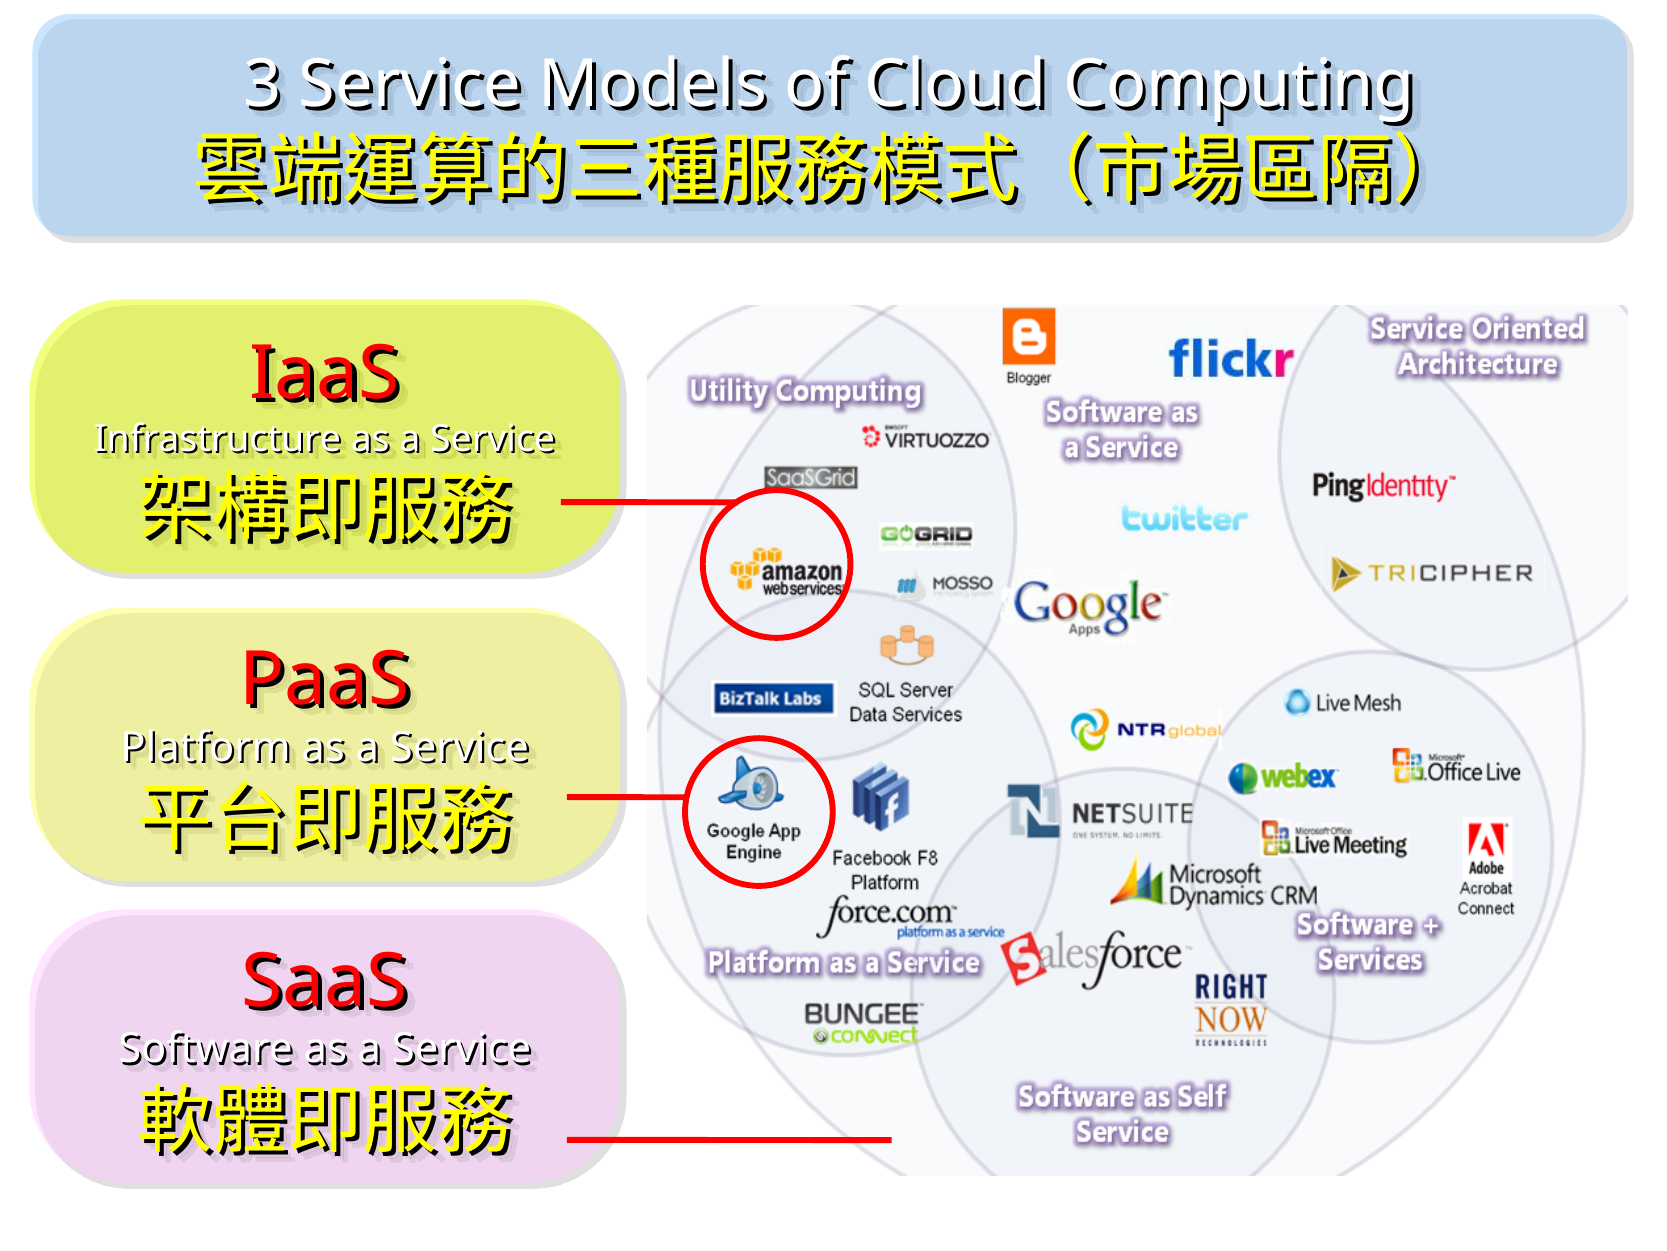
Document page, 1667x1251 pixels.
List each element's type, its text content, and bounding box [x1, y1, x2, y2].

picture [706, 494, 847, 634]
picture [647, 305, 1628, 1176]
text_box PaaS Platform as a Service 平台即服務 [29, 607, 621, 882]
picture [689, 742, 829, 882]
text_box 3 Service Models of Cloud Computing 雲端運算的三種服務模式（市場區隔） [32, 14, 1628, 237]
text_box IaaS Infrastructure as a Service 架構即服務 [29, 299, 621, 573]
text_box SaaS Software as a Service 軟體即服務 [29, 909, 621, 1183]
